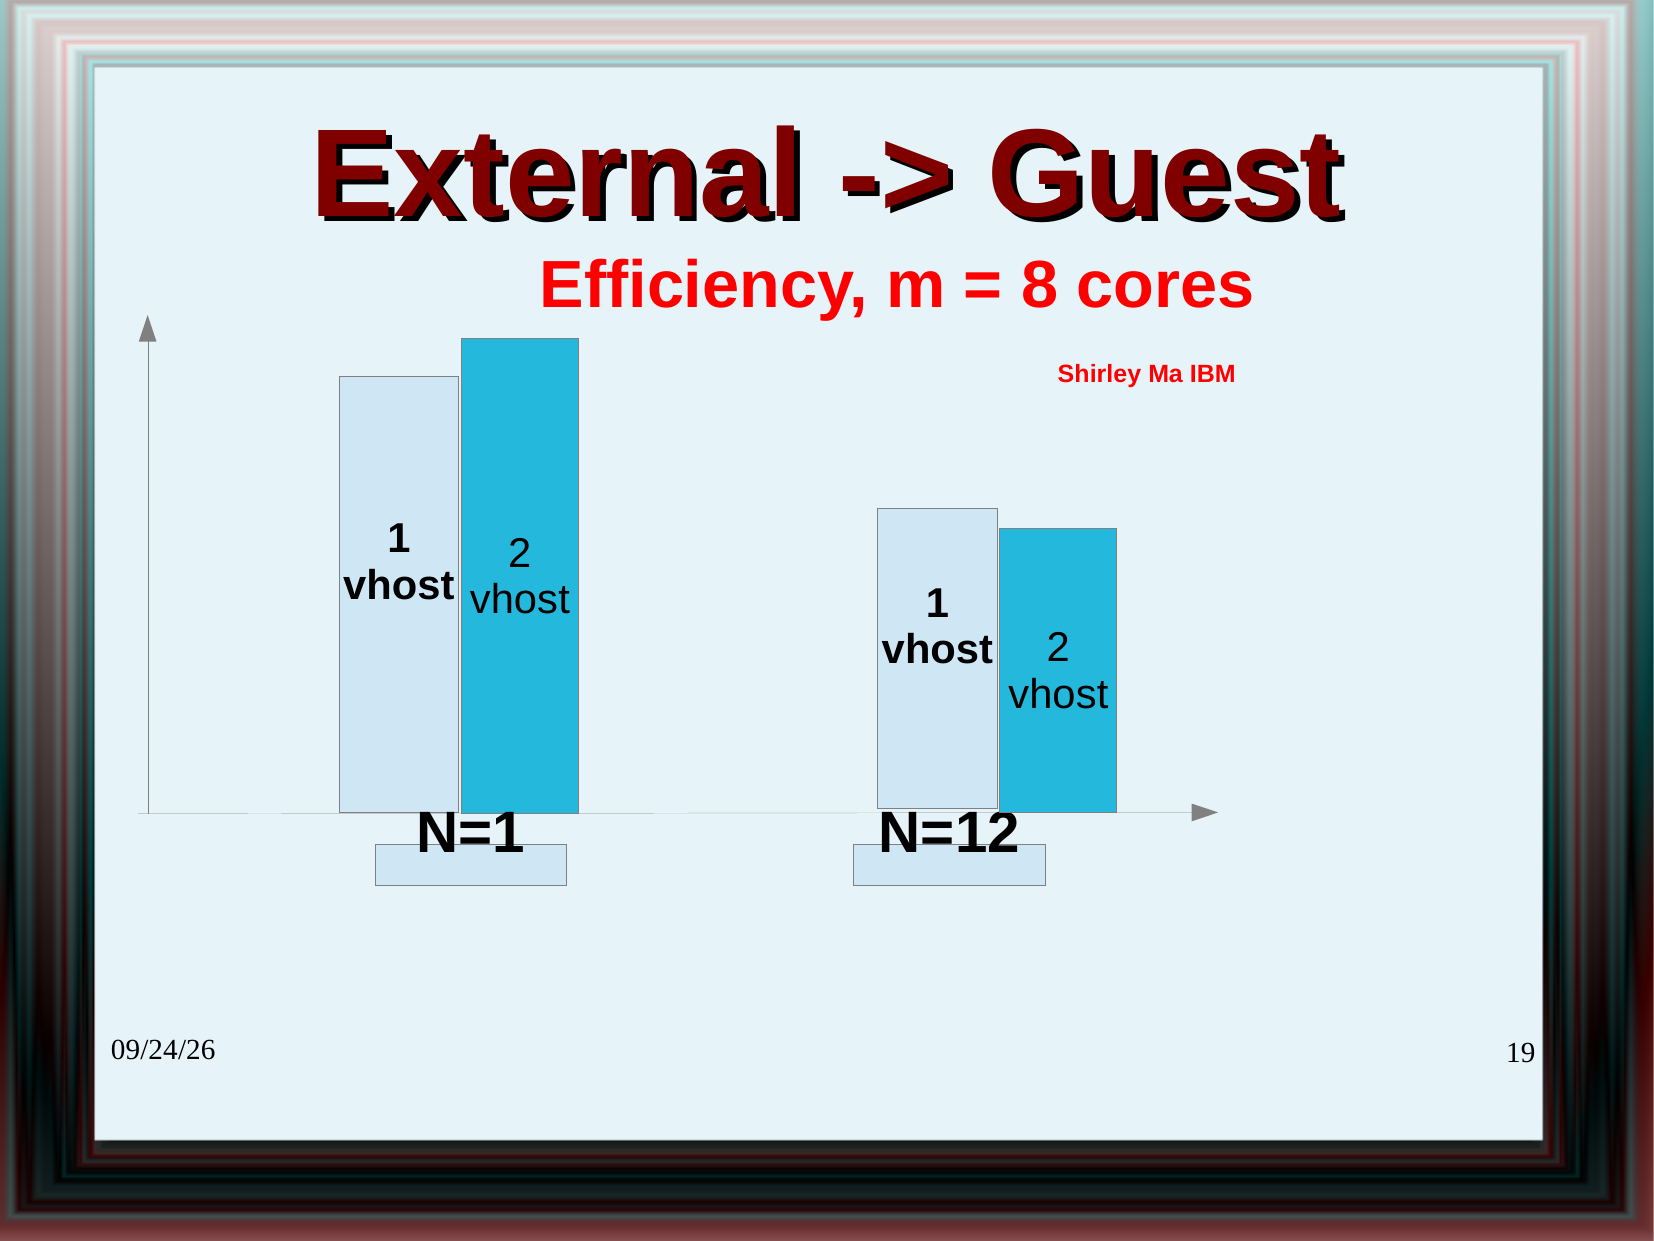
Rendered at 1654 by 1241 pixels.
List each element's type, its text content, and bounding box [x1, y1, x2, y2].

text_box N=12 [853, 844, 1046, 886]
text_box 2 vhost [461, 338, 579, 814]
text_box 2 vhost [999, 528, 1117, 813]
text_box Efficiency, m = 8 cores Shirley Ma IBM [525, 240, 1306, 405]
text_box N=1 [375, 844, 567, 886]
text_box 1 vhost [877, 508, 998, 809]
title External -> Guest [118, 88, 1536, 257]
text_box 1 vhost [339, 376, 459, 813]
picture [0, 0, 1654, 1241]
